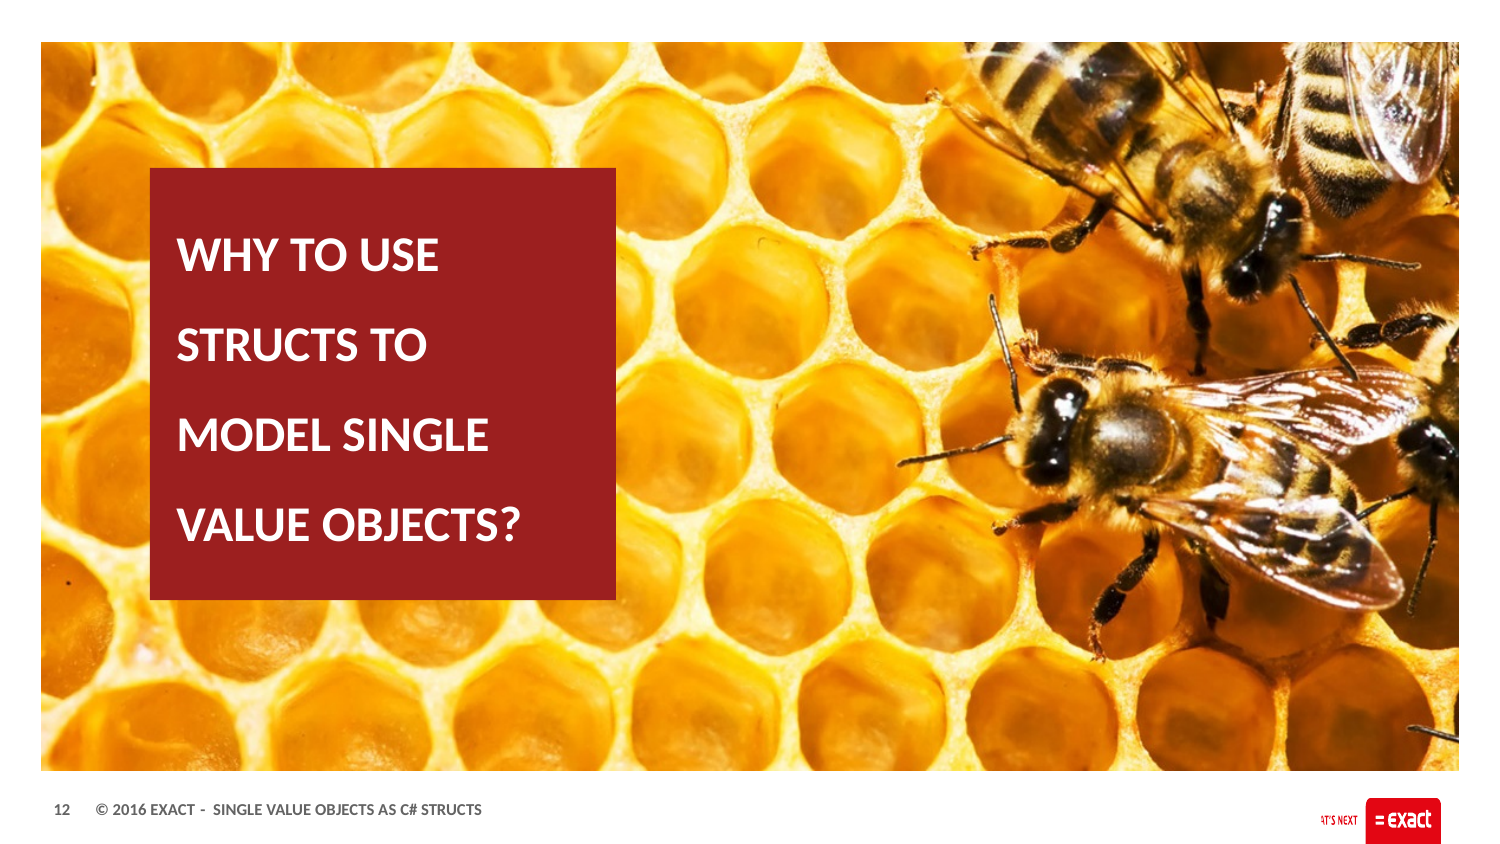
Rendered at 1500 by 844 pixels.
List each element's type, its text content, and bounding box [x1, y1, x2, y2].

text_box Why To use structS To model Single value objects? [149, 167, 616, 601]
text_box - Single Value Objects as C# structs [185, 786, 826, 832]
text_box [38, 786, 96, 832]
picture [41, 42, 1459, 771]
